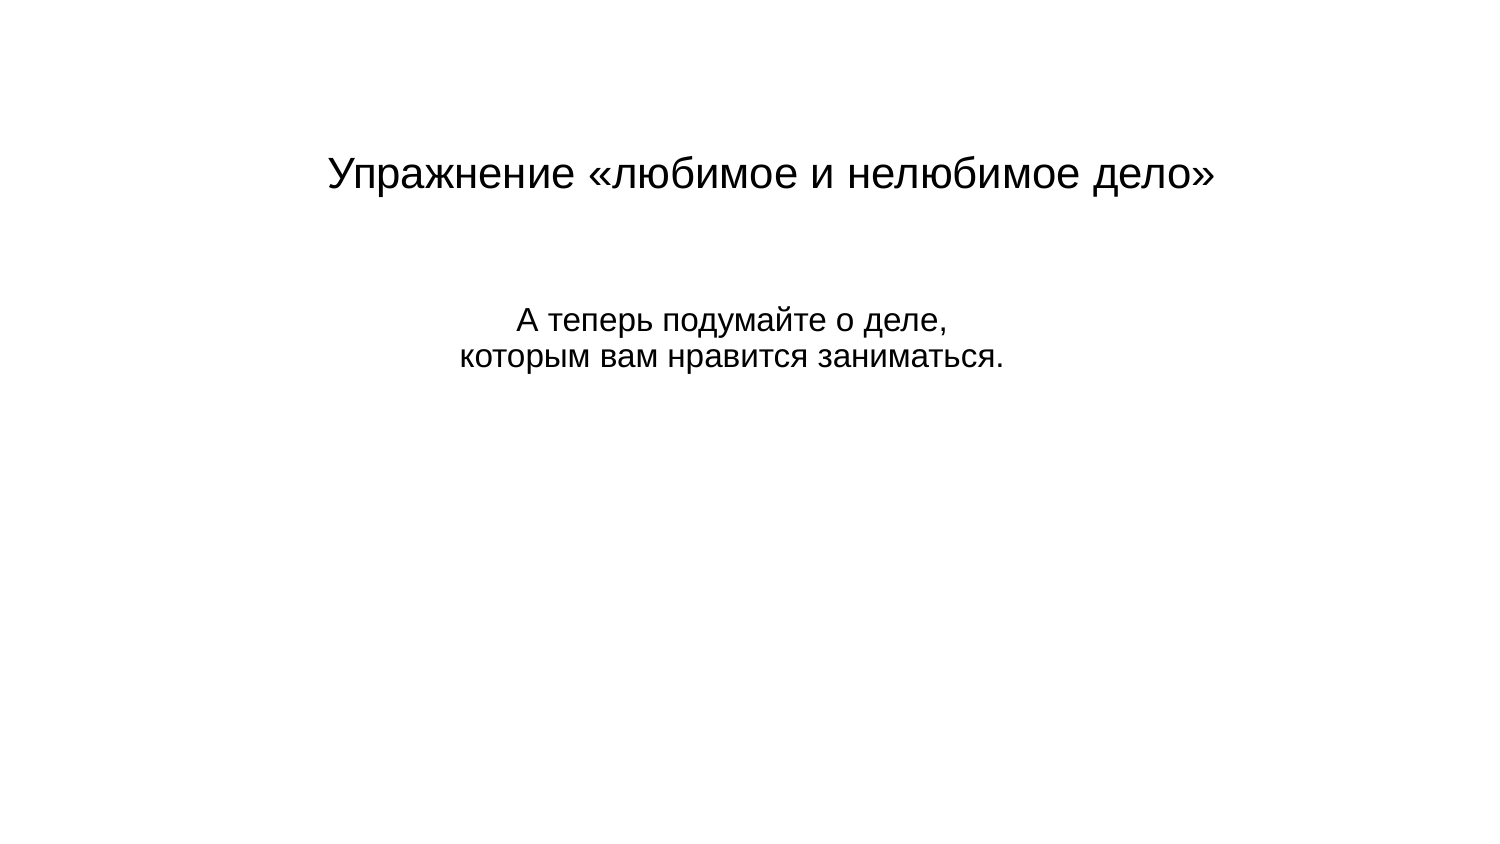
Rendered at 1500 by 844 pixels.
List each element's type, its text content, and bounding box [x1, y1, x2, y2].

text_box Упражнение «любимое и нелюбимое дело» [112, 141, 1432, 210]
text_box А теперь подумайте о деле, которым вам нравится заниматься. [67, 302, 1398, 660]
